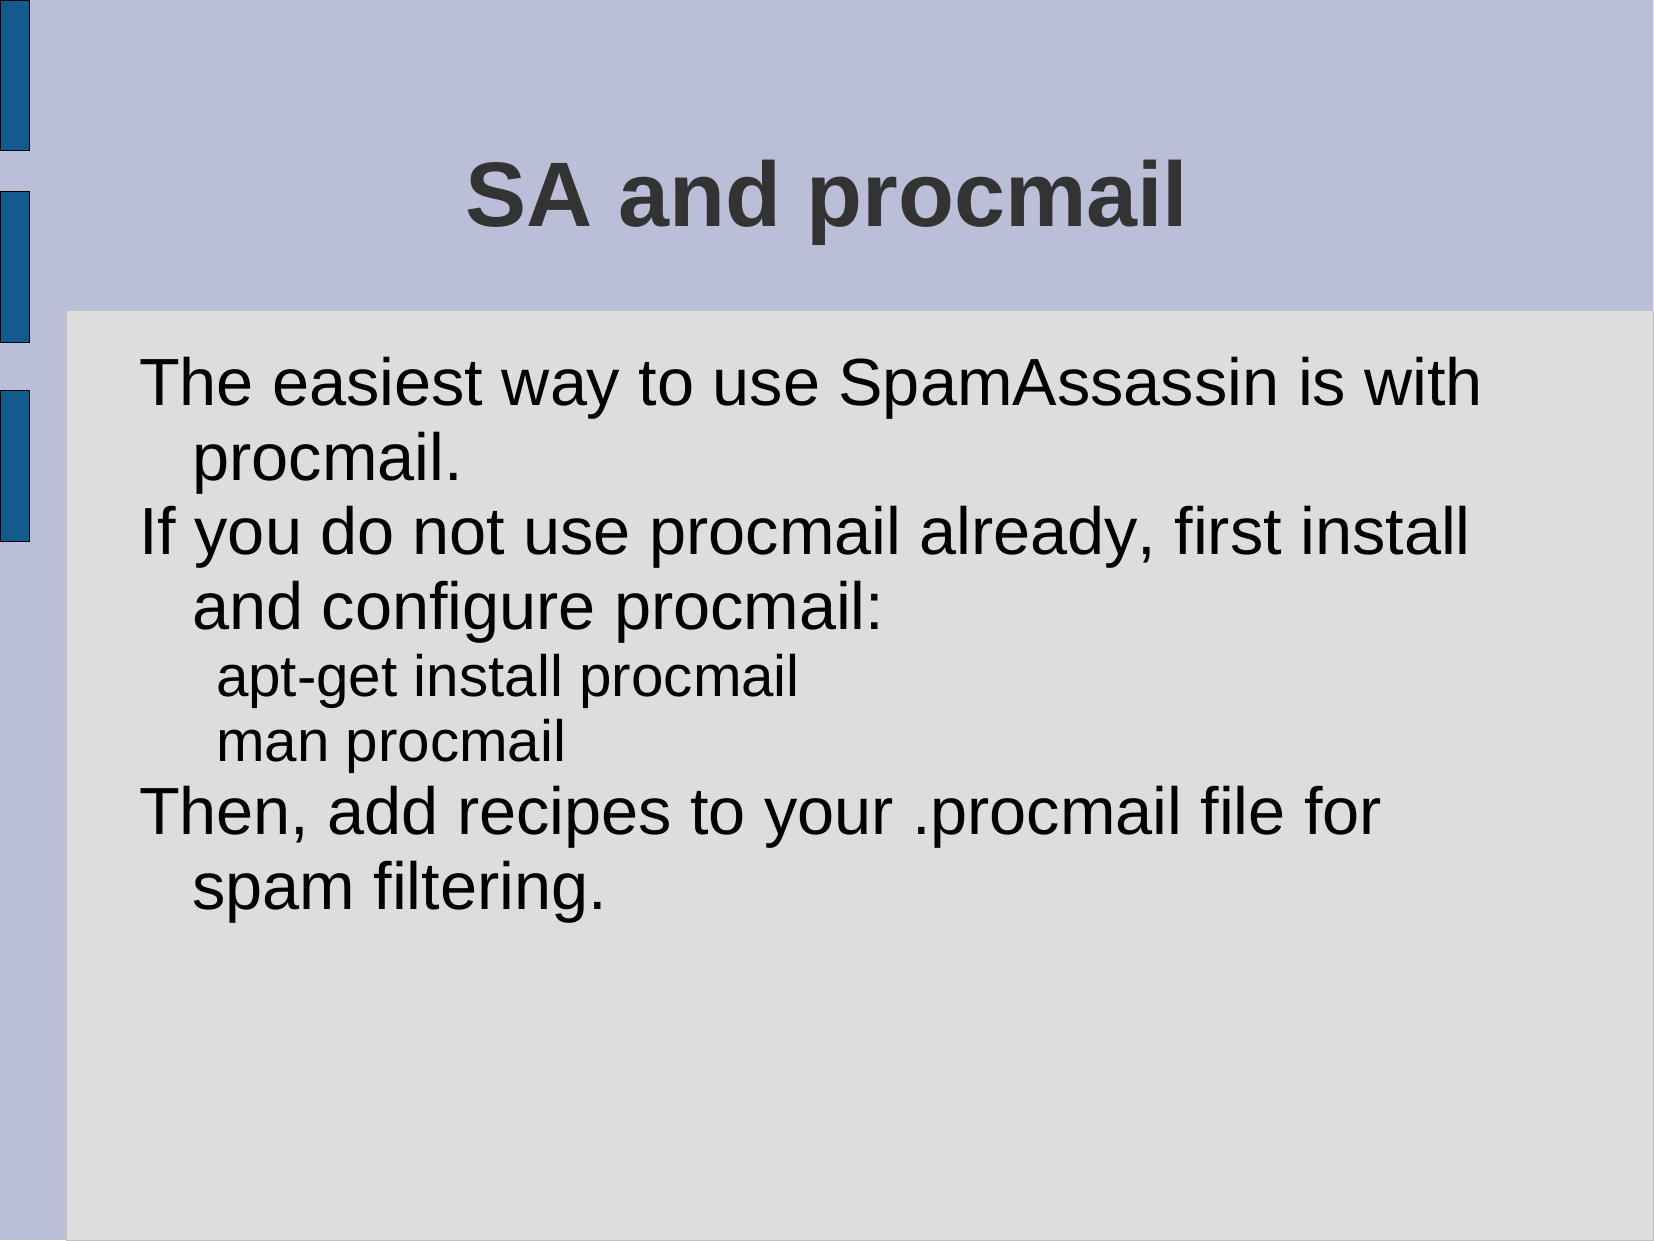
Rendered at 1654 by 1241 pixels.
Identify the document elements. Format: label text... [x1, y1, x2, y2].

title SA and procmail [121, 91, 1534, 299]
list The easiest way to use SpamAssassin is with procmail. If you do not use procmail already, first install and configure procmail: apt-get install procmail man procmail Then, add recipes to your .procmail file for spam filtering. [121, 344, 1534, 1127]
